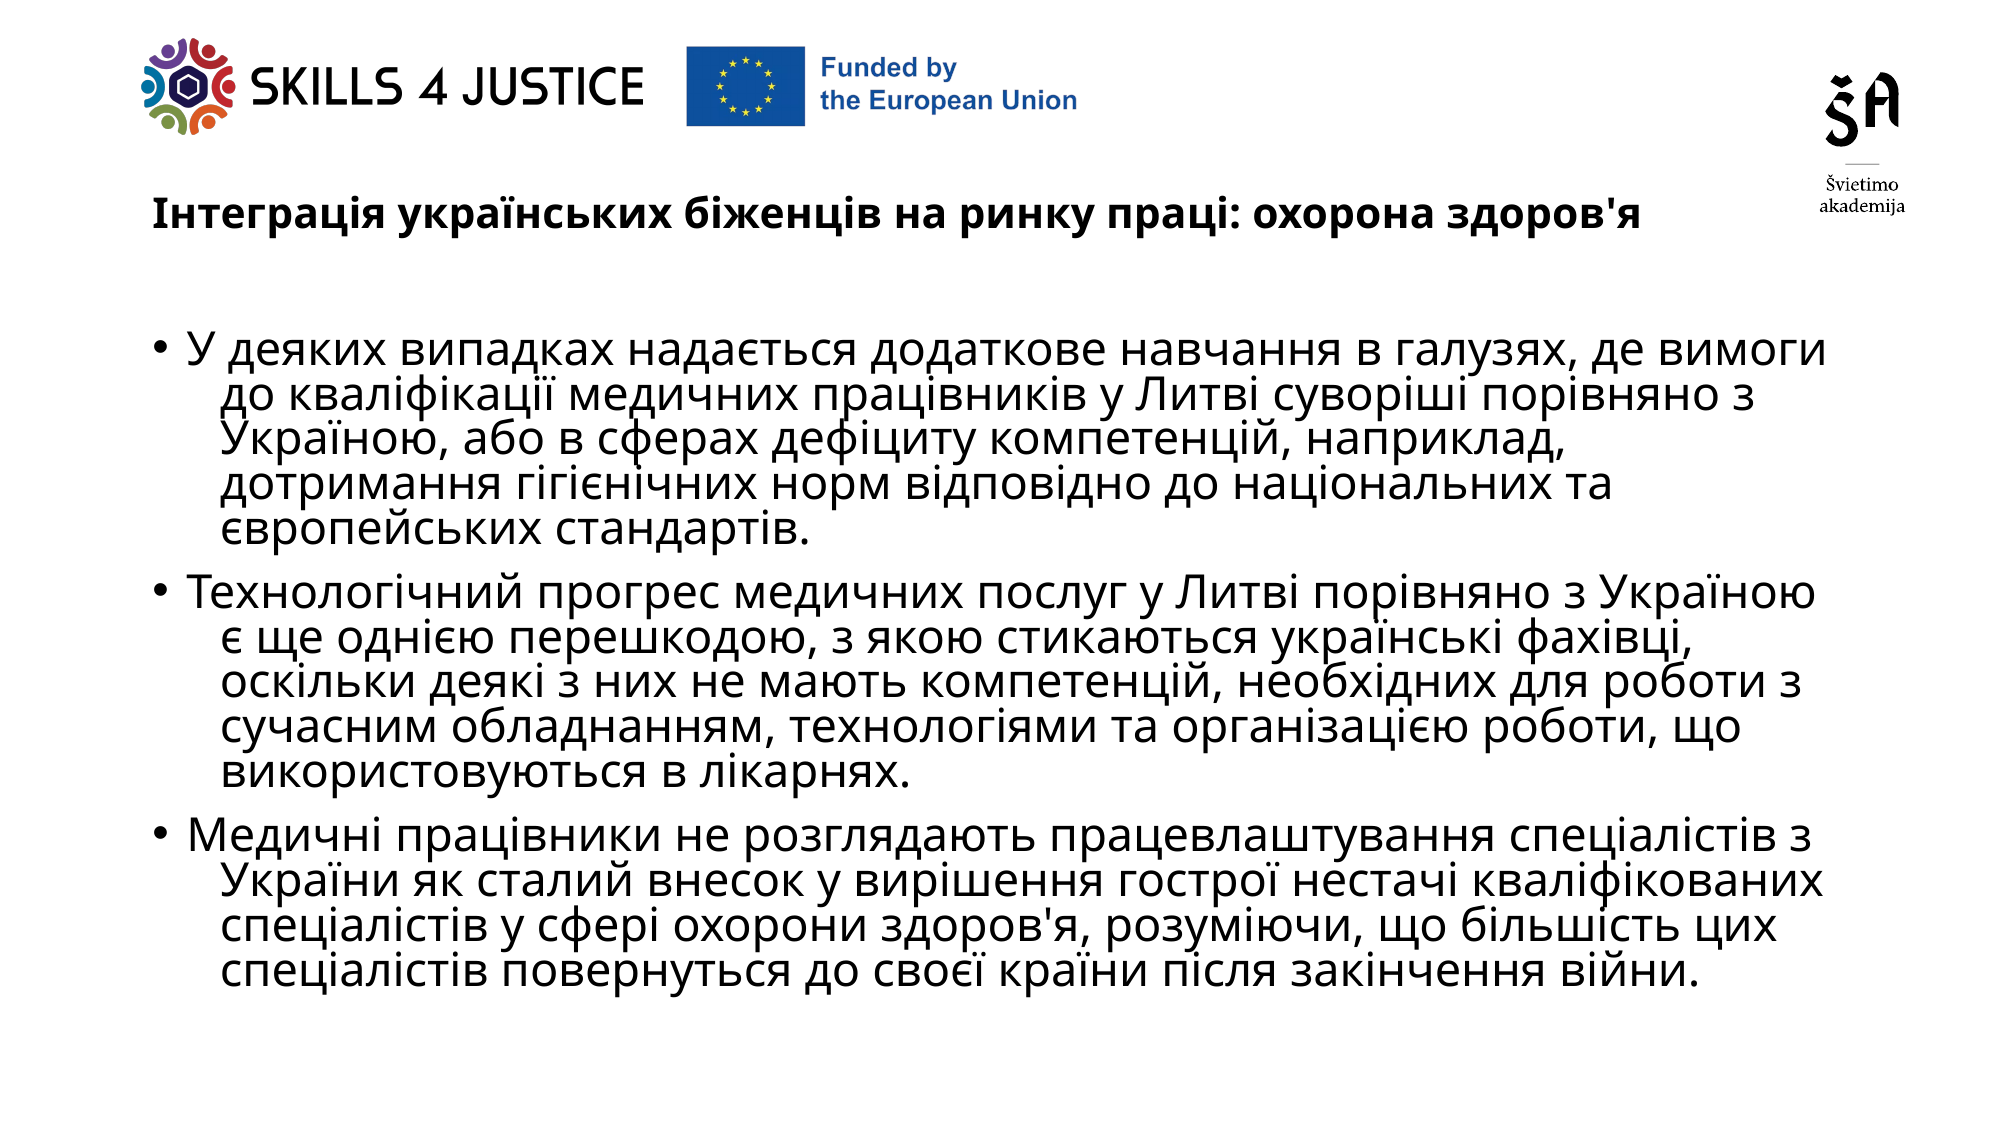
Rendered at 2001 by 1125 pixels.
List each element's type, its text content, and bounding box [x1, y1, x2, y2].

title Інтеграція українських біженців на ринку праці: охорона здоров'я [166, 132, 1707, 239]
list У деяких випадках надається додаткове навчання в галузях, де вимоги до кваліфікації медичних працівників у Литві суворіші порівняно з Україною, або в сферах дефіциту компетенцій, наприклад, дотримання гігієнічних норм відповідно до національних та європейських стандартів. Технологічний прогрес медичних послуг у Литві порівняно з Україною є ще однією перешкодою, з якою стикаються українські фахівці, оскільки деякі з них не мають компетенцій, необхідних для роботи з сучасним обладнанням, технологіями та організацією роботи, що використовуються в лікарнях. Медичні працівники не розглядають працевлаштування спеціалістів з України як сталий внесок у вирішення гострої нестачі кваліфікованих спеціалістів у сфері охорони здоров'я, розуміючи, що більшість цих спеціалістів повернуться до своєї країни після закінчення війни. [113, 239, 1976, 951]
